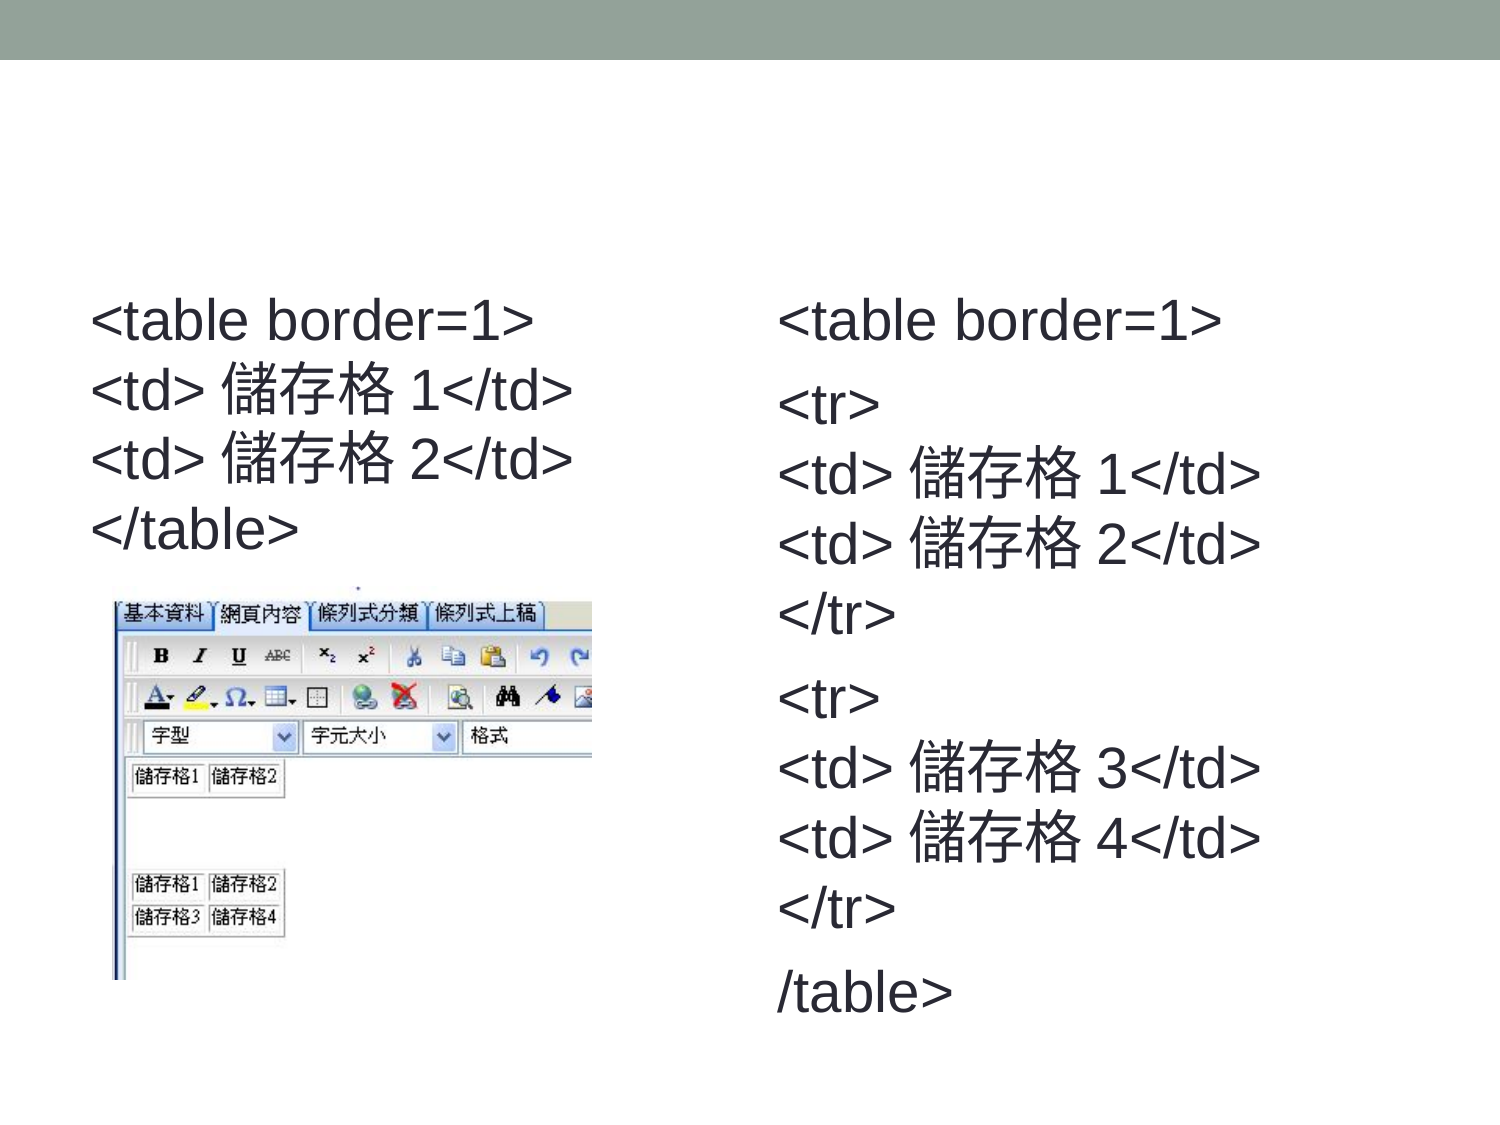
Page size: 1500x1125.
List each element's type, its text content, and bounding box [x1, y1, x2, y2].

list <table border=1> <tr> <td>儲存格1</td> <td>儲存格2</td> </tr> <tr> <td>儲存格3</td> <td>儲存格4</td> </tr> /table> [762, 274, 1426, 1049]
list <table border=1> <td>儲存格1</td> <td>儲存格2</td> </table> [75, 274, 738, 1049]
picture [112, 586, 592, 980]
